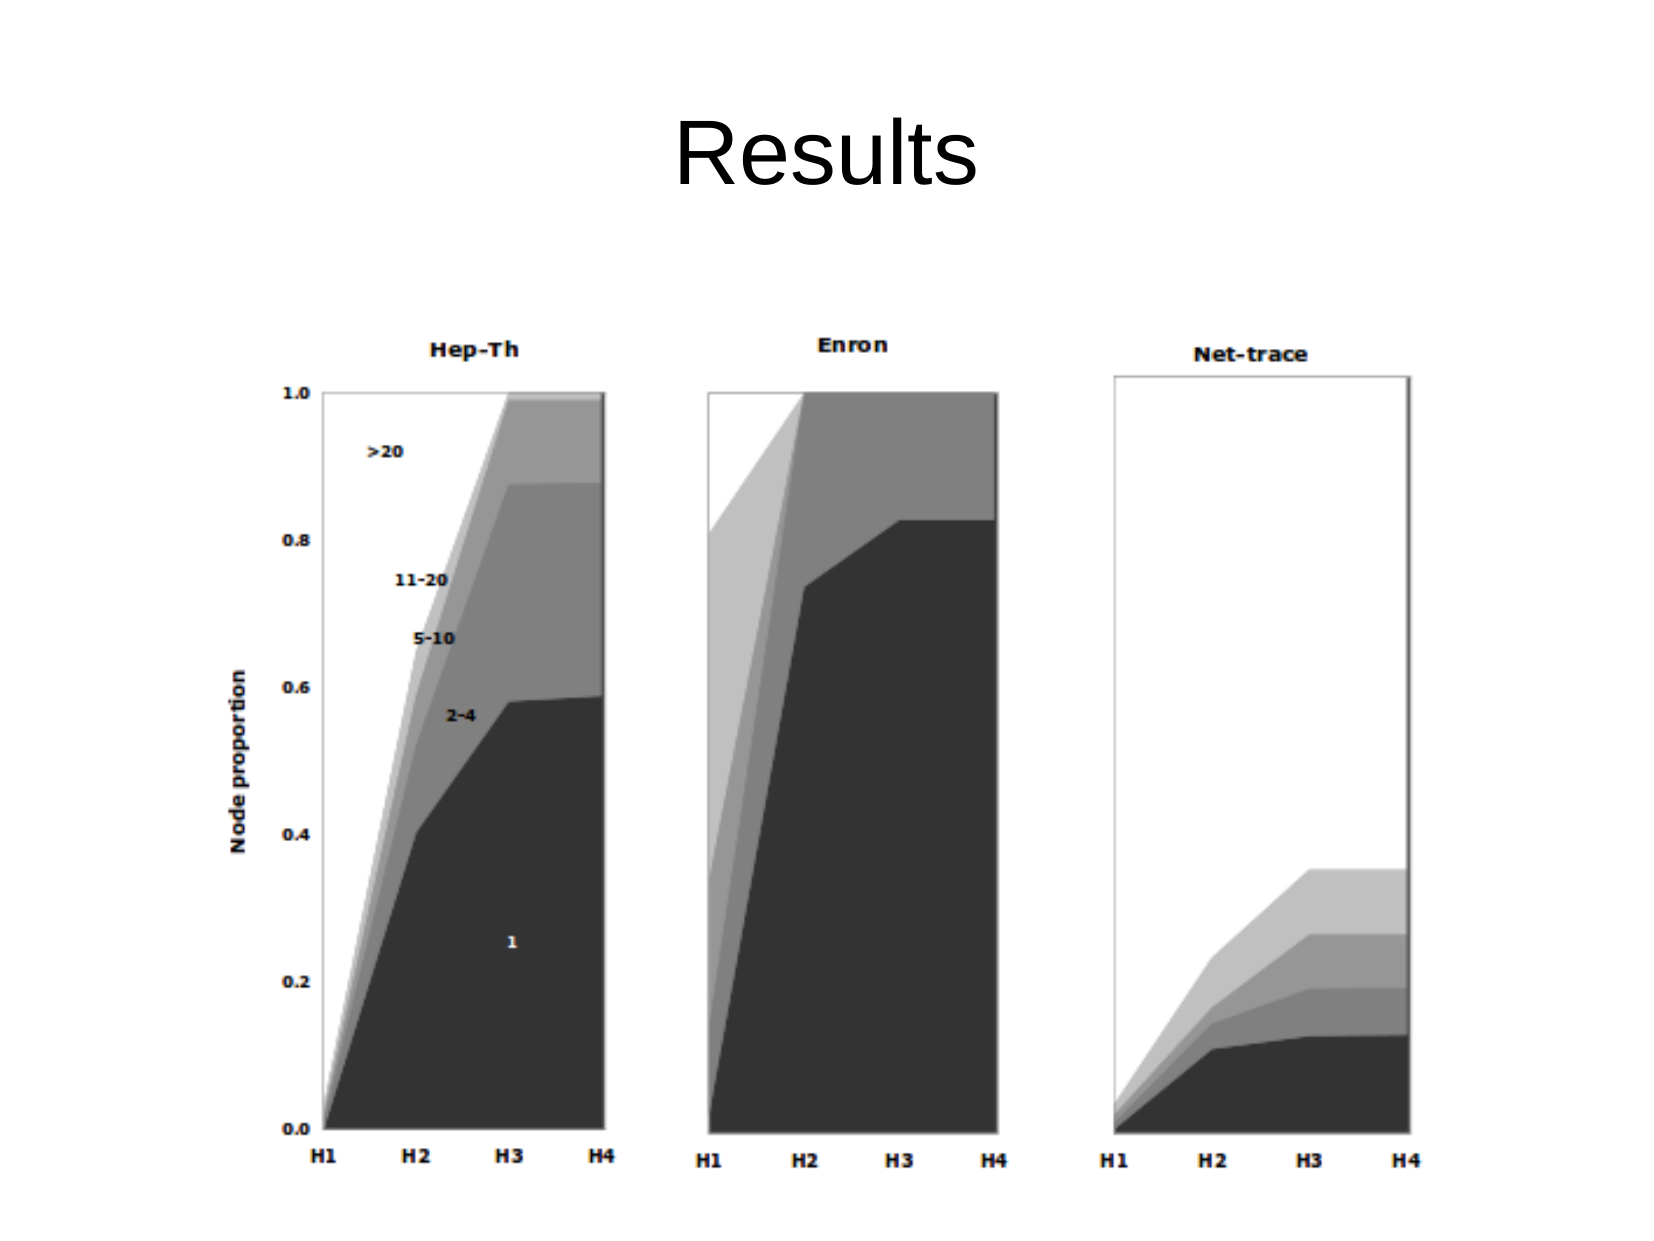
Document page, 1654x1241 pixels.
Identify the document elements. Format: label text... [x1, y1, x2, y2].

title Results [82, 49, 1571, 257]
picture [215, 299, 1516, 1241]
